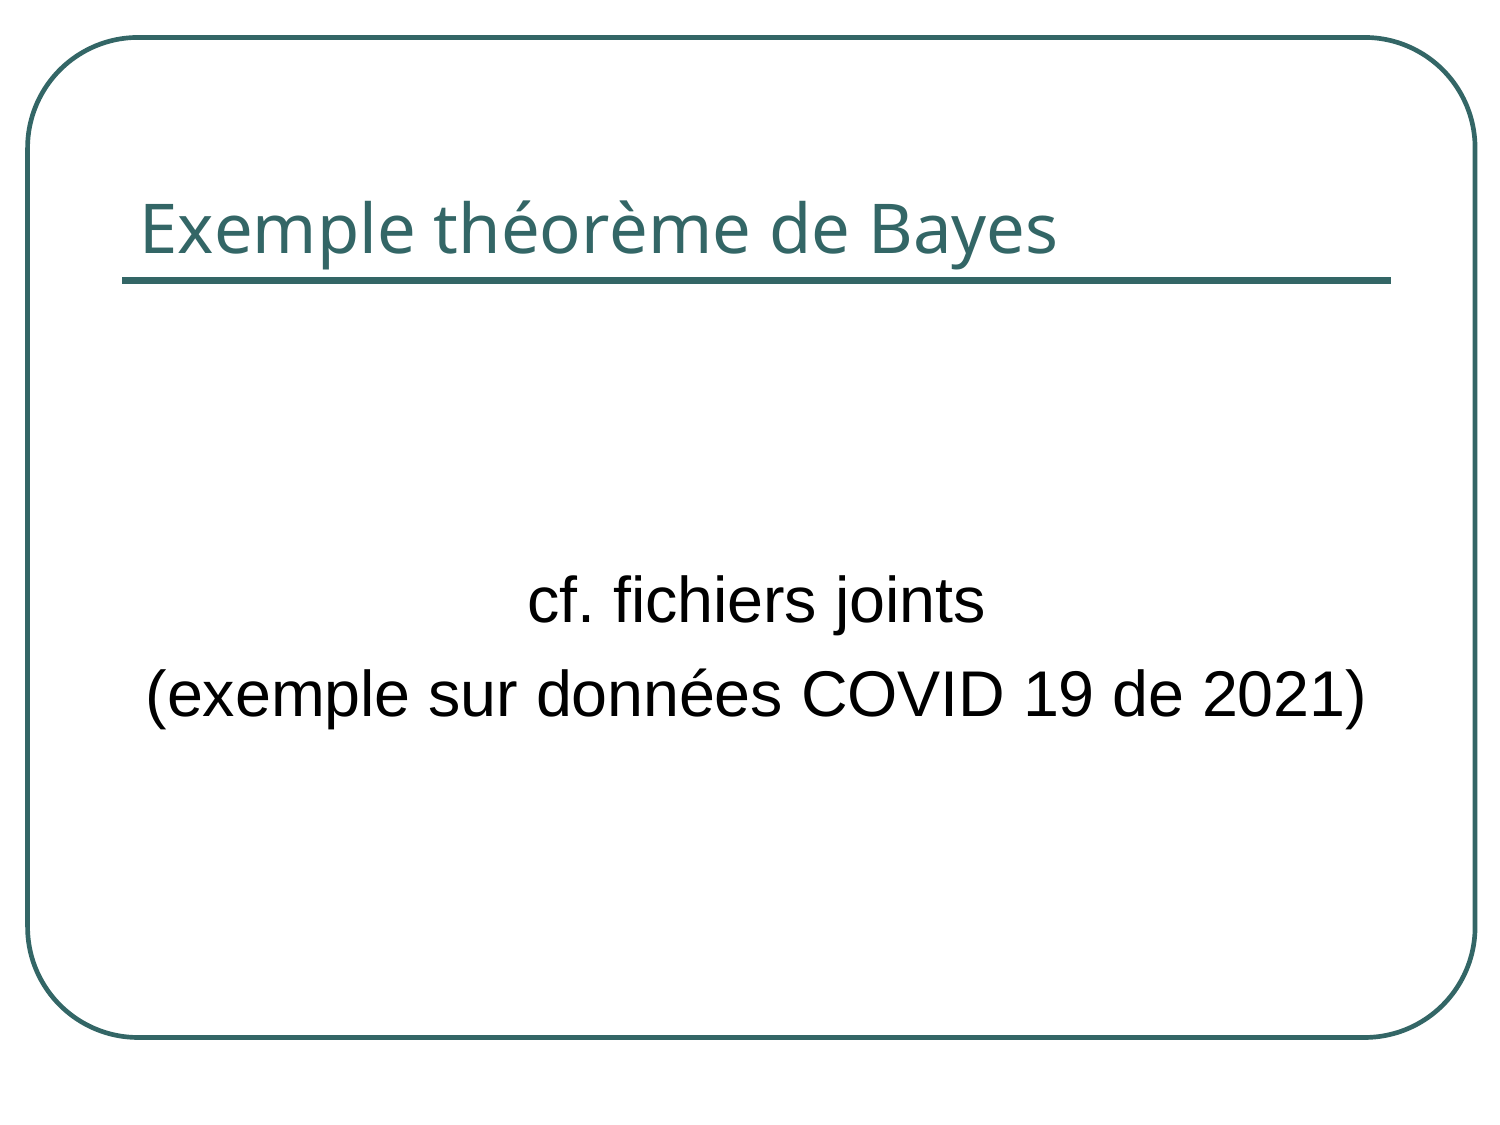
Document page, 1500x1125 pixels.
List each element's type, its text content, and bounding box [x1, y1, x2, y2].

subtitle cf. fichiers joints (exemple sur données COVID 19 de 2021) [125, 312, 1388, 976]
title Exemple théorème de Bayes [125, 87, 1388, 275]
